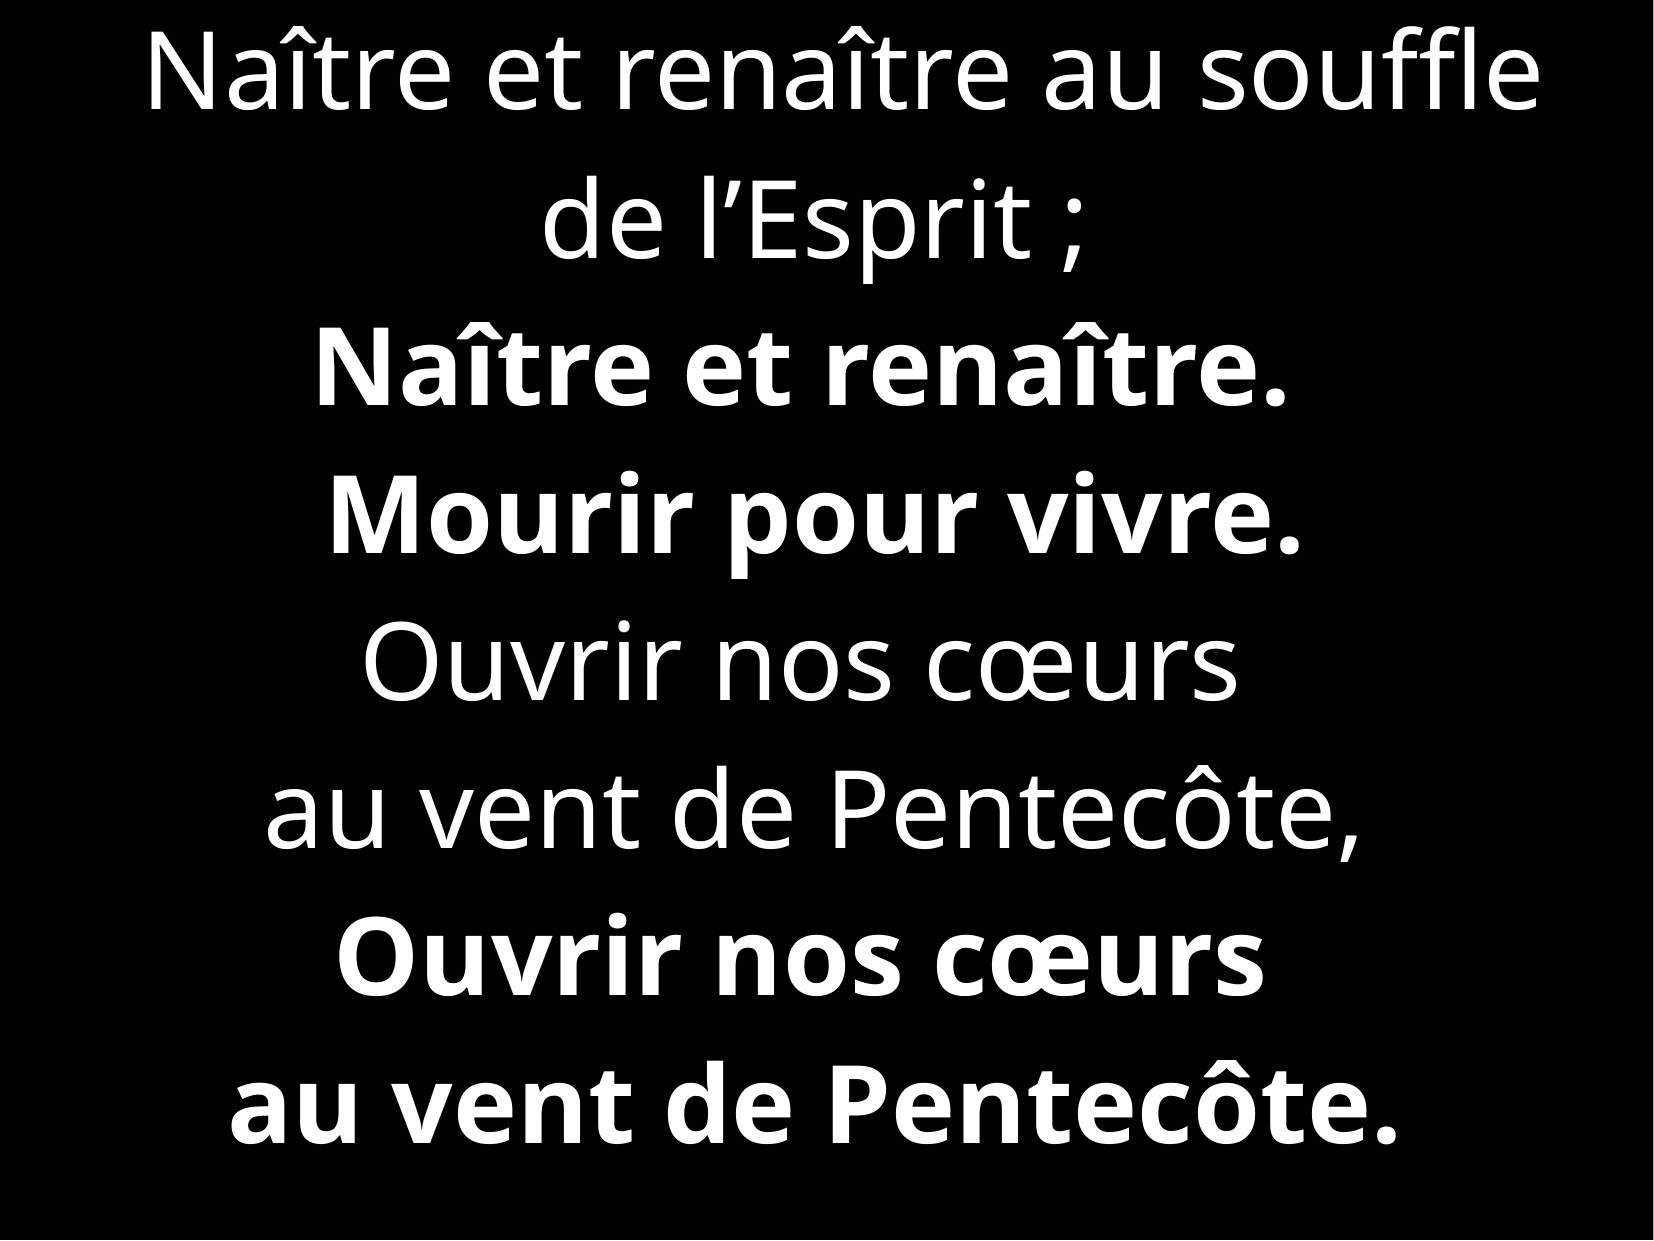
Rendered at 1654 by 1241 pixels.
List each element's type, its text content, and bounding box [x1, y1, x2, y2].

subtitle Naître et renaître au souffle de l’Esprit ; Naître et renaître. Mourir pour vivre. Ouvrir nos cœurs au vent de Pentecôte, Ouvrir nos cœurs au vent de Pentecôte. [70, 0, 1559, 1241]
